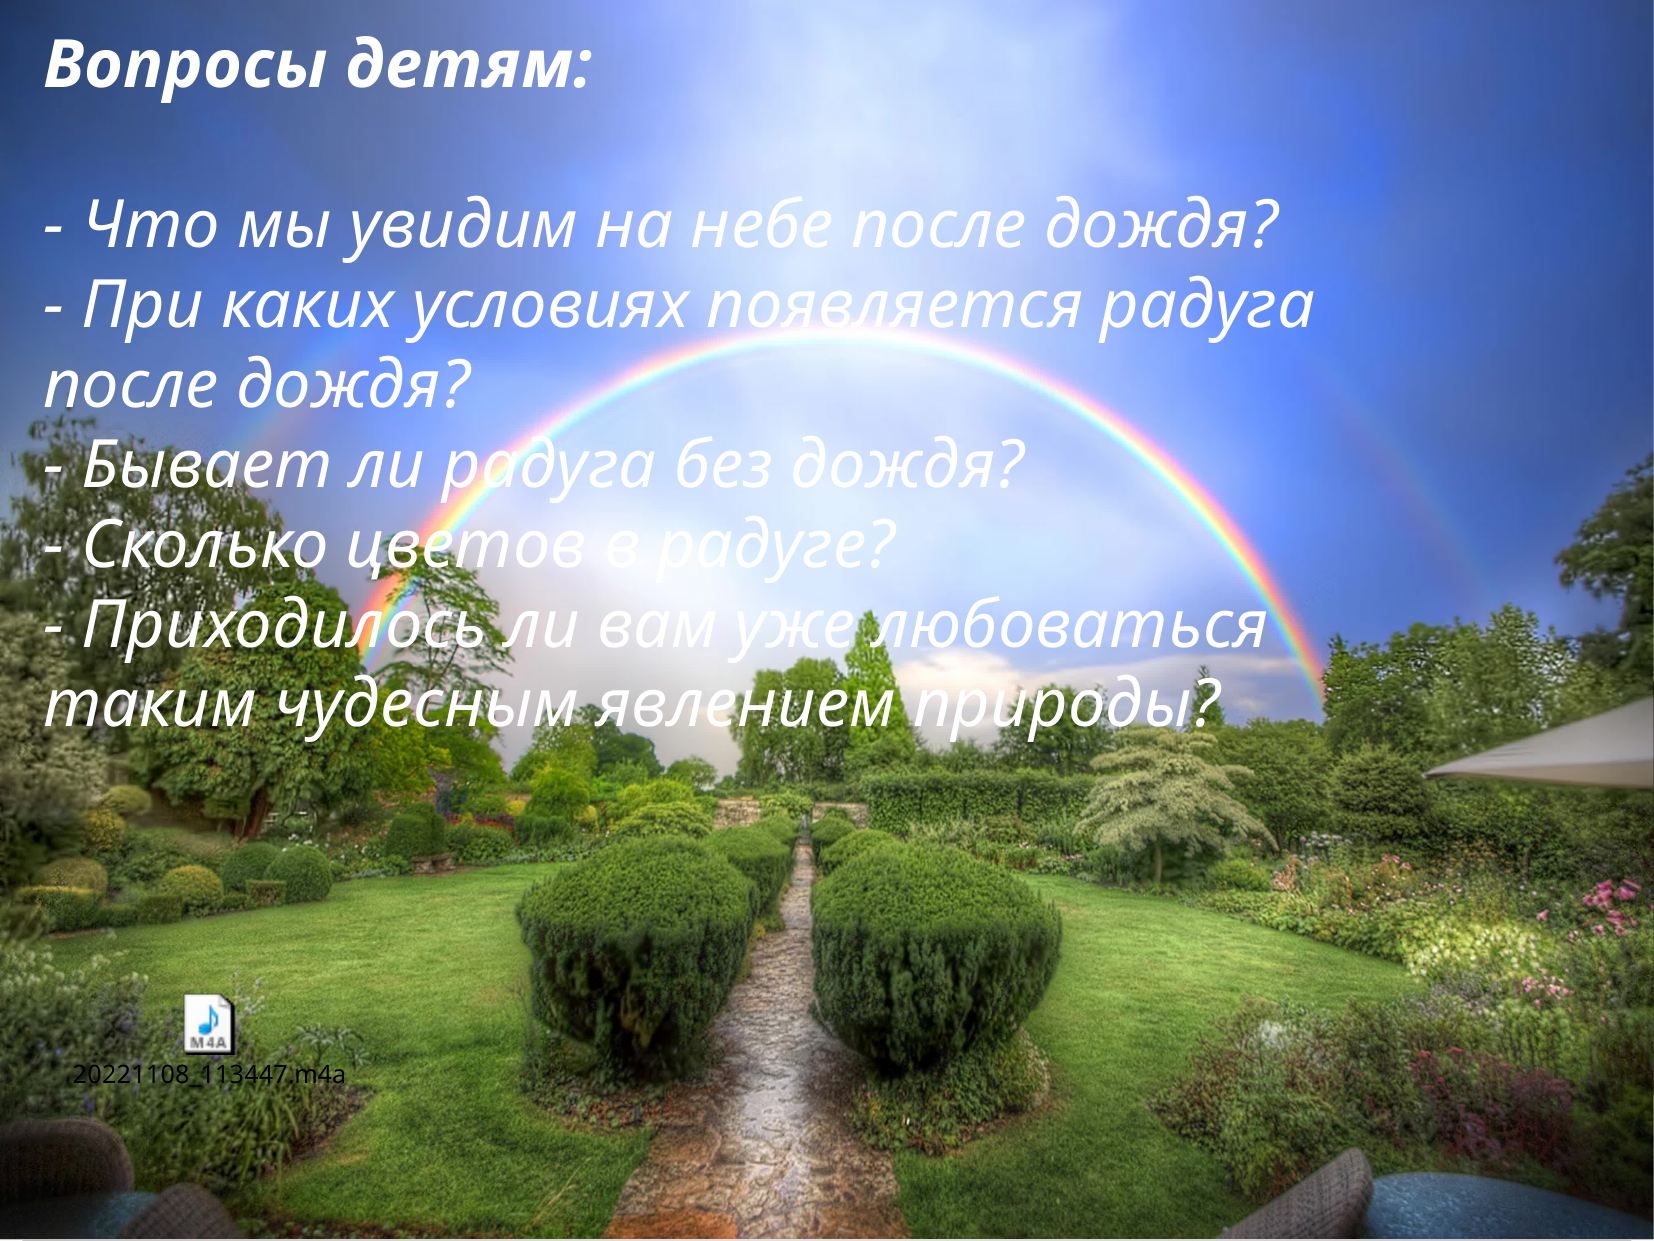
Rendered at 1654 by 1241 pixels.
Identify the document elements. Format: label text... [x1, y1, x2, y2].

chart [58, 986, 362, 1099]
picture [0, 0, 1654, 1239]
text_box Вопросы детям: - Что мы увидим на небе после дождя? - При каких условиях появляется радуга после дождя? - Бывает ли радуга без дождя? - Сколько цветов в радуге? - Приходилось ли вам уже любоваться таким чудесным явлением природы? [28, 13, 1441, 793]
